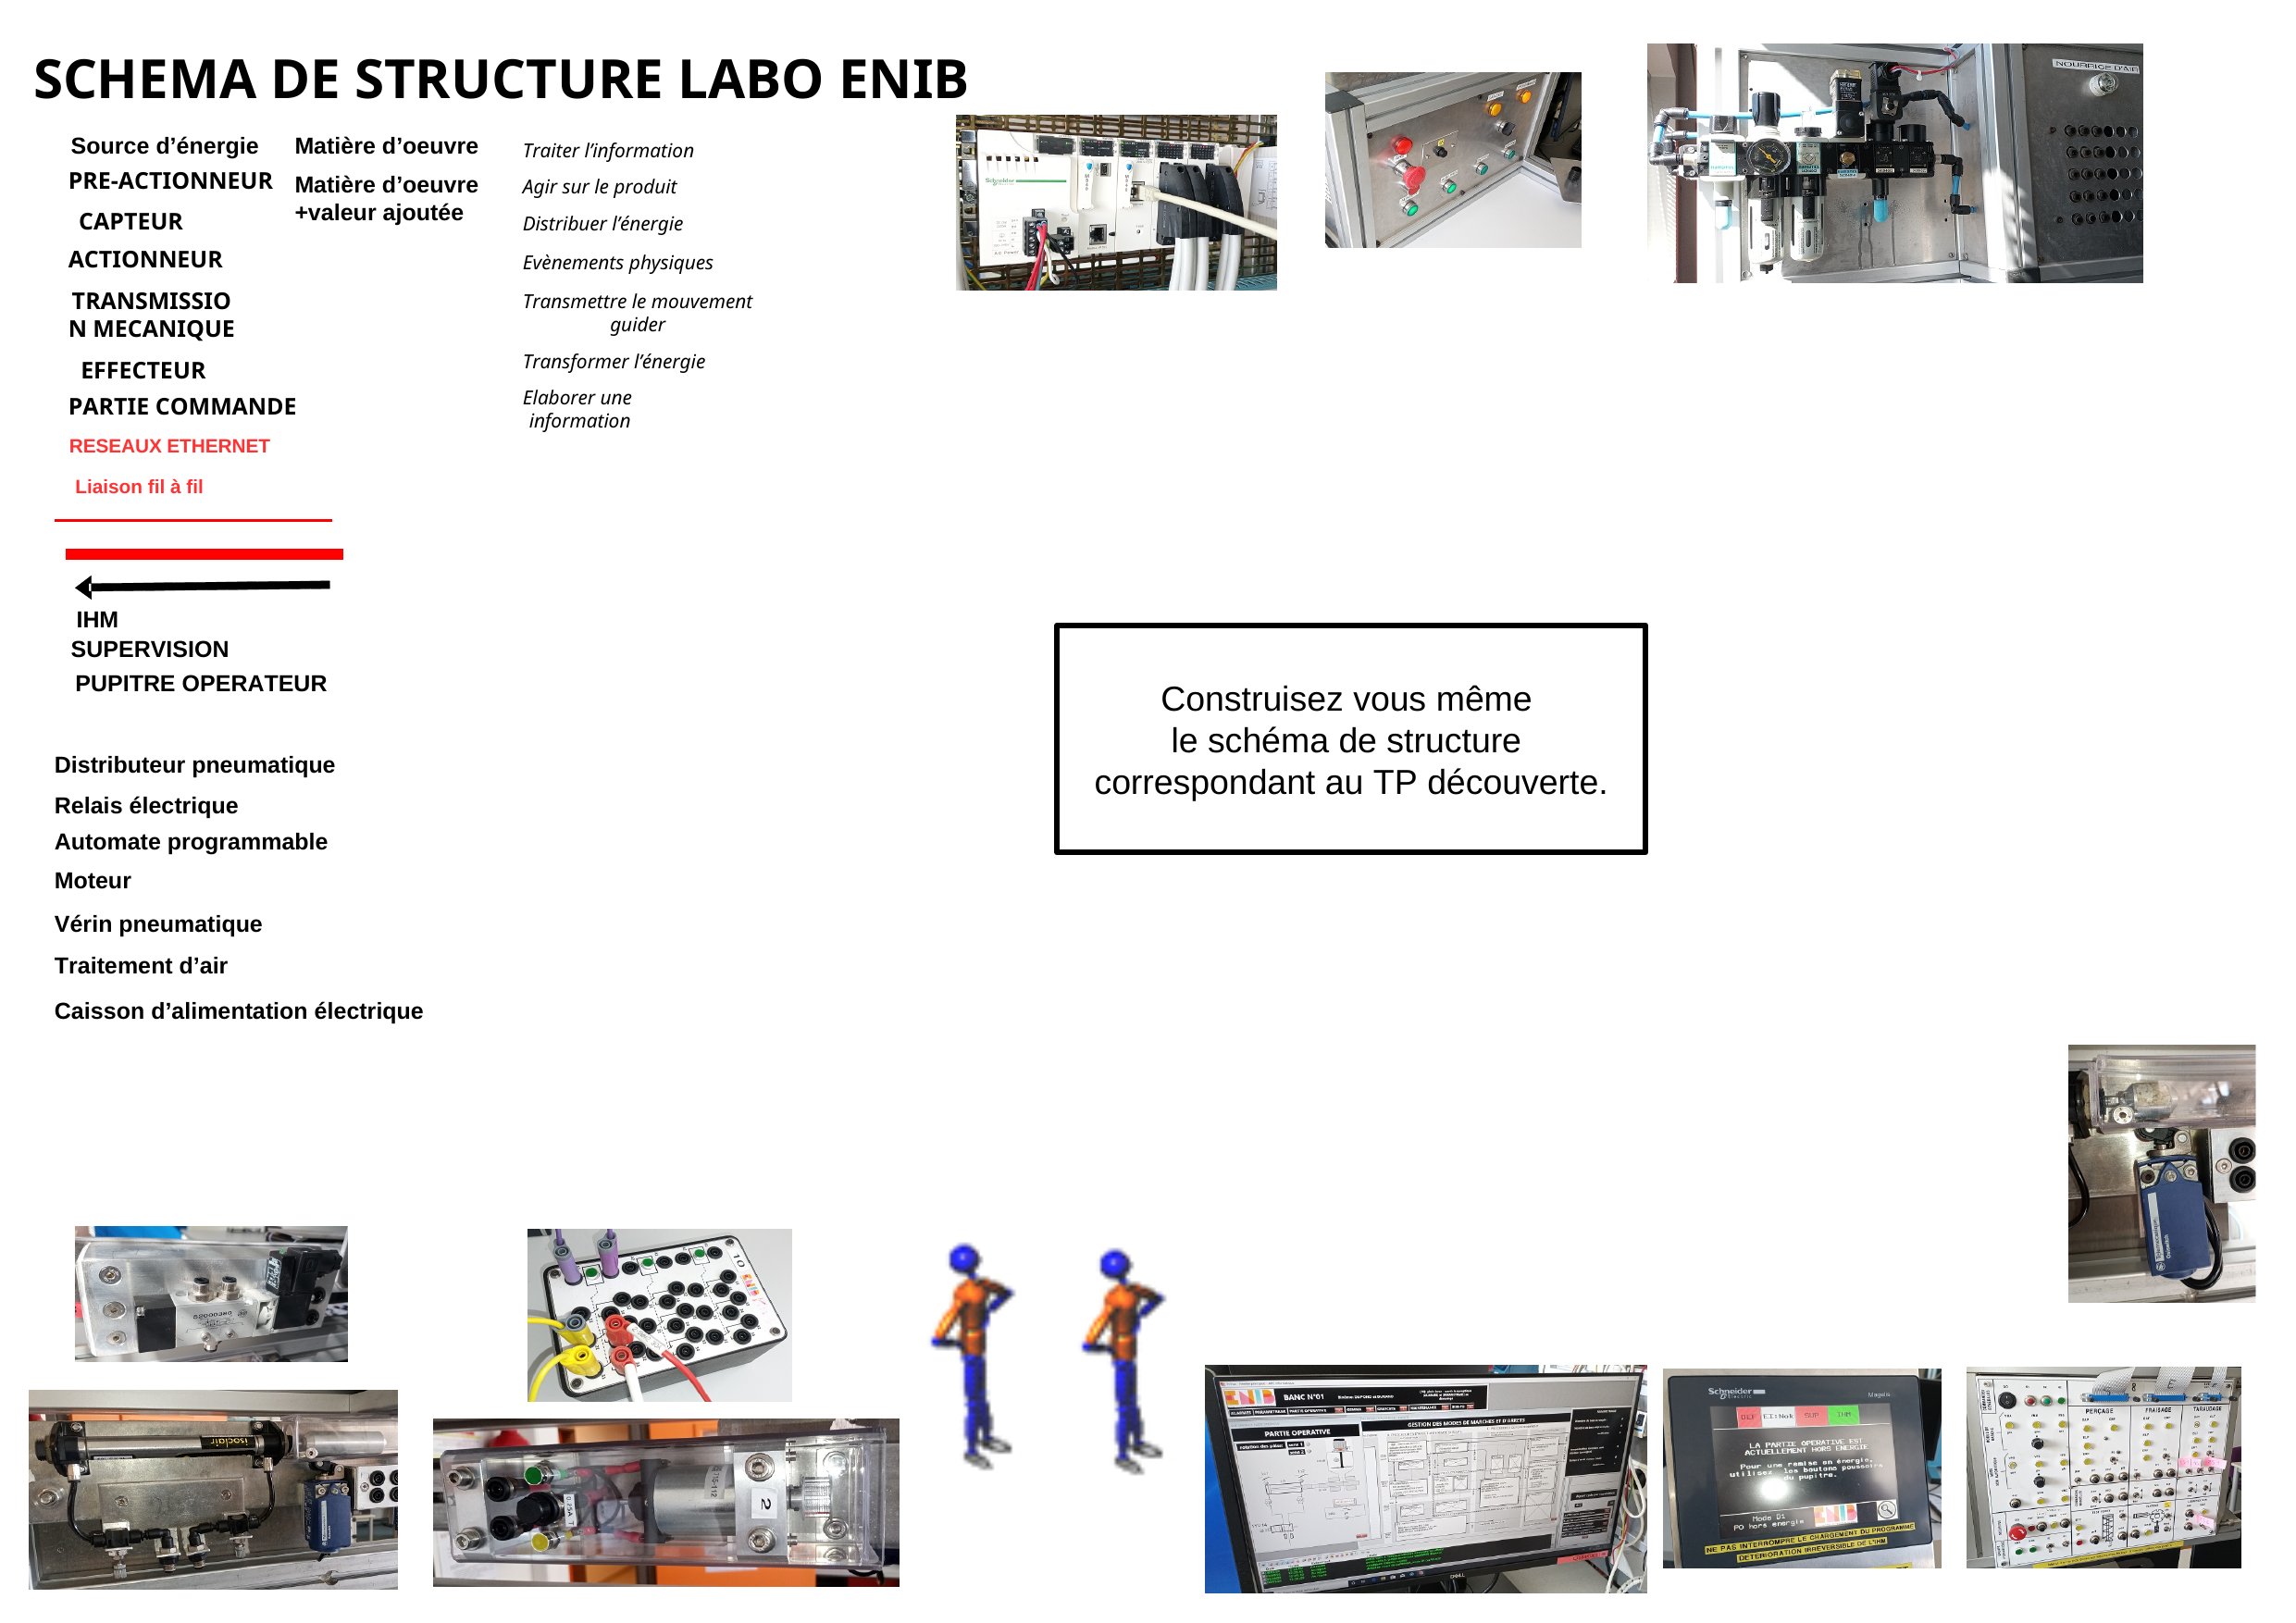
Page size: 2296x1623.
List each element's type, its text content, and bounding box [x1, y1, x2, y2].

text_box CAPTEUR [65, 200, 195, 242]
text_box Vérin pneumatique [55, 909, 264, 937]
text_box Transformer l’énergie [509, 342, 714, 379]
text_box Elaborer une information [509, 378, 647, 443]
picture [908, 1208, 1024, 1528]
picture [1325, 72, 1582, 248]
picture [956, 115, 1277, 291]
text_box EFFECTEUR [67, 348, 216, 384]
text_box Distributeur pneumatique [55, 750, 337, 778]
text_box Moteur [55, 865, 139, 894]
text_box Matière d’oeuvre +valeur ajoutée [294, 170, 479, 227]
text_box ACTIONNEUR [55, 237, 233, 279]
picture [1647, 43, 2143, 283]
text_box SUPERVISION [55, 626, 246, 670]
text_box Evènements physiques [509, 242, 728, 283]
title SCHEMA DE STRUCTURE LABO ENIB [11, 21, 992, 131]
text_box Agir sur le produit [509, 168, 687, 205]
text_box PARTIE COMMANDE [55, 384, 308, 427]
picture [1205, 1365, 1647, 1593]
picture [1059, 1213, 1174, 1532]
text_box Source d’énergie [70, 130, 260, 158]
text_box [75, 576, 330, 597]
picture [527, 1229, 792, 1402]
text_box RESEAUX ETHERNET [55, 427, 285, 465]
text_box Automate programmable [54, 826, 329, 855]
picture [75, 1226, 348, 1362]
picture [2068, 1045, 2256, 1303]
text_box Caisson d’alimentation électrique [54, 995, 425, 1023]
picture [1967, 1367, 2241, 1568]
picture [29, 1390, 398, 1590]
text_box PRE-ACTIONNEUR [55, 158, 283, 201]
text_box Relais électrique [55, 790, 240, 819]
text_box Liaison fil à fil [55, 467, 225, 505]
text_box Distribuer l’énergie [509, 204, 697, 242]
picture [1663, 1369, 1942, 1568]
text_box IHM [55, 597, 141, 640]
picture [433, 1419, 900, 1587]
text_box Traiter l’information [509, 130, 715, 168]
text_box Transmettre le mouvement guider [509, 282, 766, 342]
text_box TRANSMISSION MECANIQUE [55, 279, 257, 349]
text_box Traitement d’air [54, 950, 230, 979]
text_box Construisez vous même le schéma de structure correspondant au TP découverte. [1057, 625, 1646, 853]
text_box PUPITRE OPERATEUR [58, 661, 344, 704]
text_box Matière d’oeuvre [294, 130, 479, 159]
